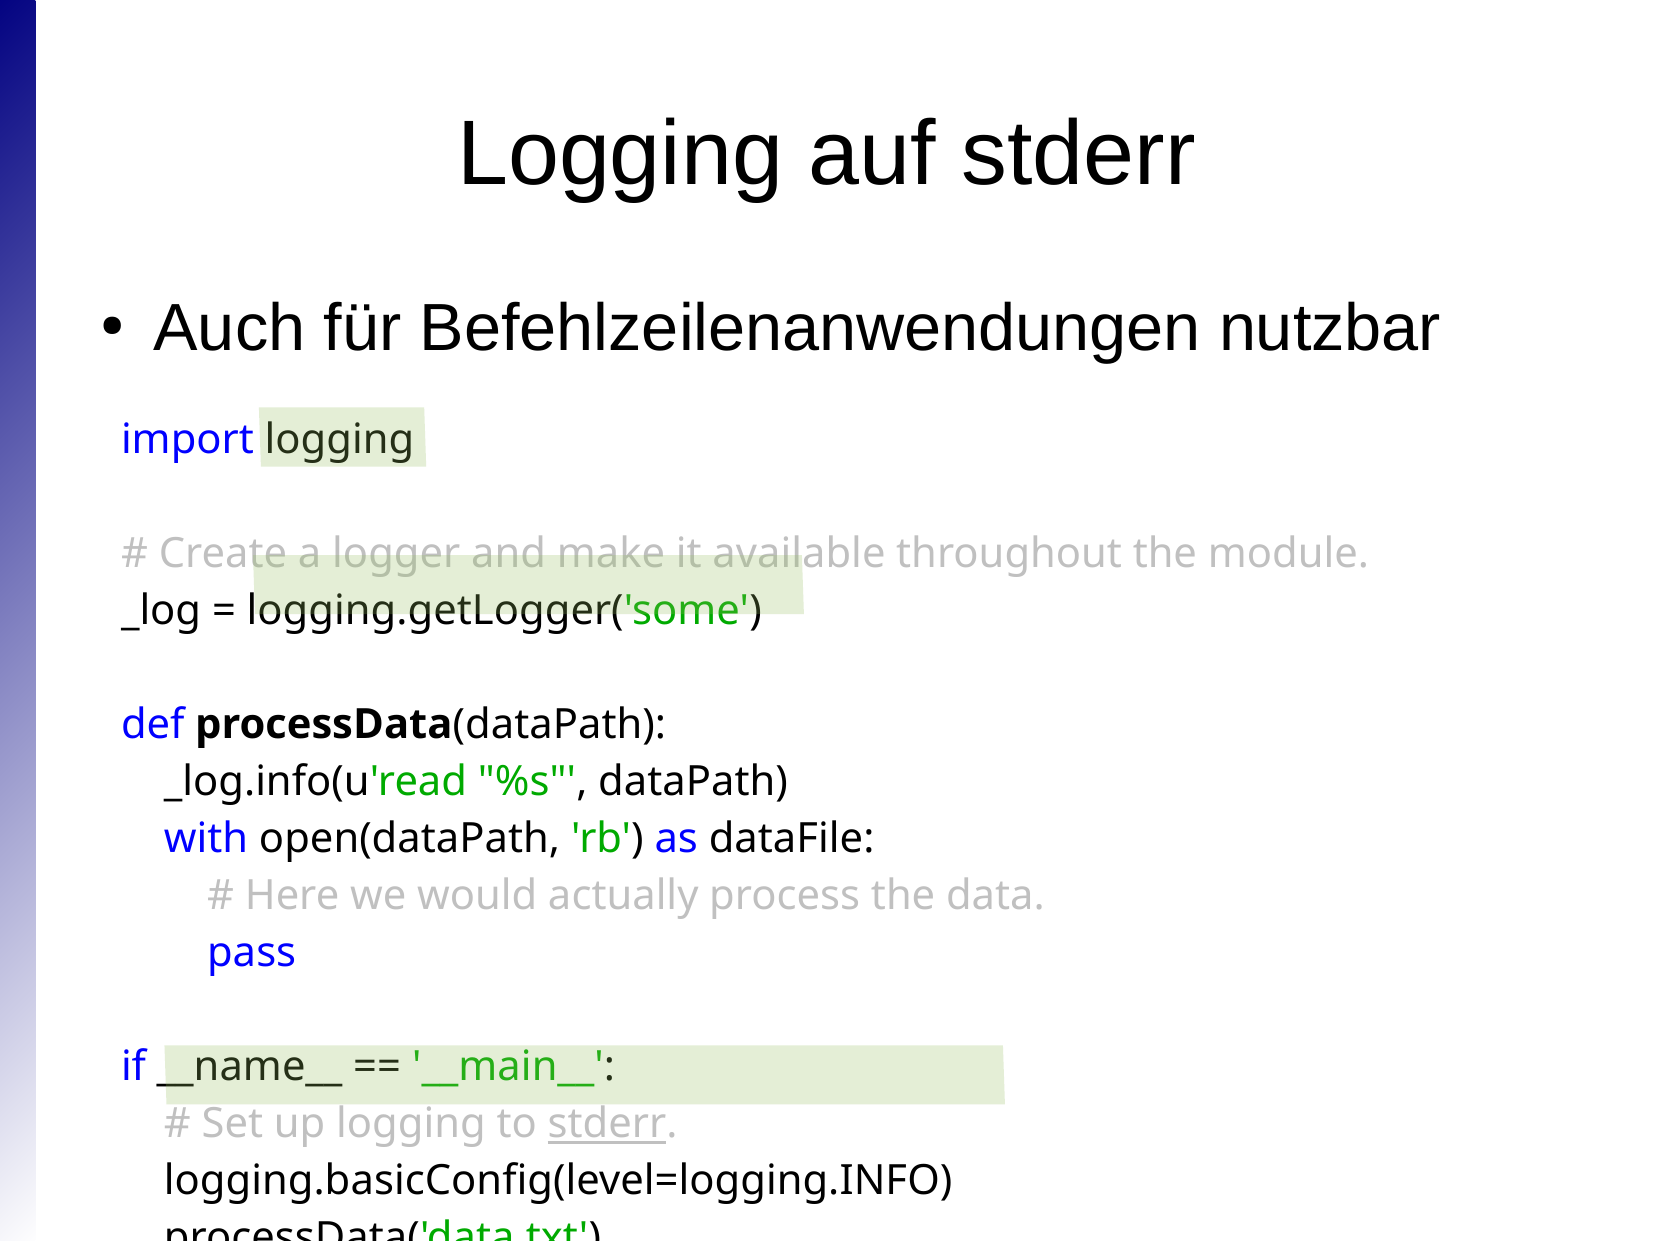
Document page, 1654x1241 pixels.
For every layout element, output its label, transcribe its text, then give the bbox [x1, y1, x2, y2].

text_box [164, 1045, 1005, 1105]
text_box [252, 555, 804, 615]
text_box [258, 407, 427, 467]
title Logging auf stderr [82, 49, 1571, 257]
text_box import logging # Create a logger and make it available throughout the module. _log = logging.getLogger('some') def processData(dataPath): _log.info(u'read "%s"', dataPath) with open(dataPath, 'rb') as dataFile: # Here we would actually process the data. pass if __name__ == '__main__': # Set up logging to stderr. logging.basicConfig(level=logging.INFO) processData('data.txt') [106, 401, 1560, 1152]
list Auch für Befehlzeilenanwendungen nutzbar [82, 290, 1571, 1109]
